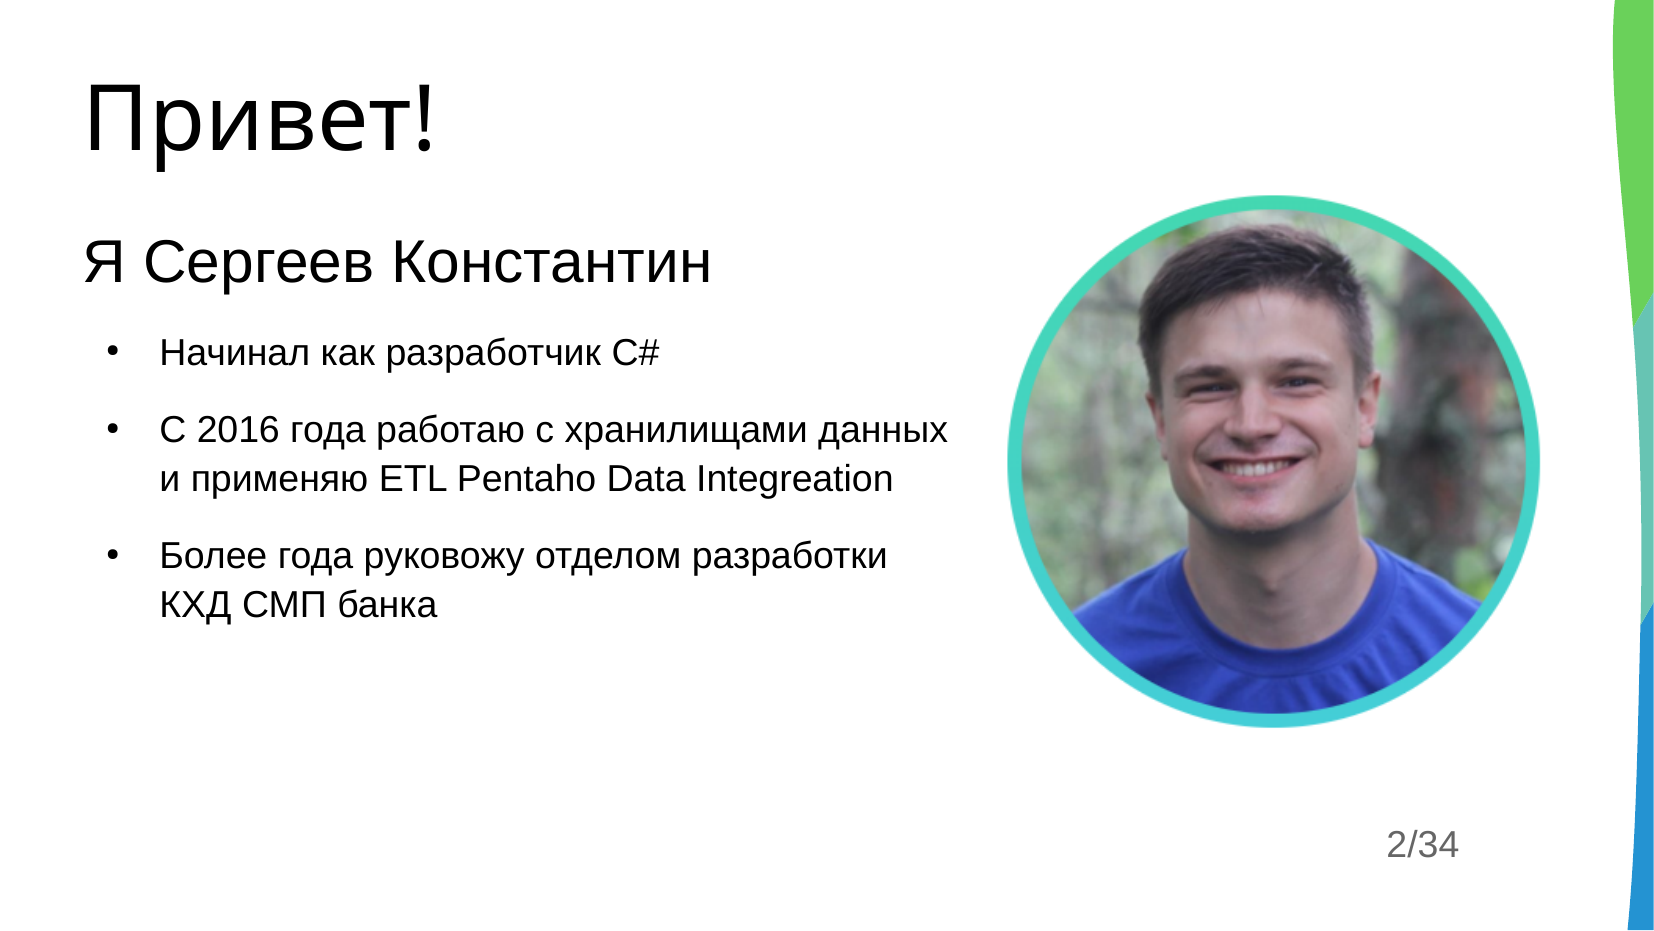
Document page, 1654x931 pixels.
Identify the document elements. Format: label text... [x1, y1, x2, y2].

title Привет! [82, 37, 1571, 193]
picture [956, 169, 1570, 739]
list Я Сергеев Константин [82, 217, 945, 296]
text_box <номер>/34 [1380, 815, 1616, 873]
list Начинал как разработчик C# С 2016 года работаю с хранилищами данных и применяю ETL Pentaho Data Integreation Более года руковожу отделом разработки КХД СМП банка [88, 324, 951, 680]
